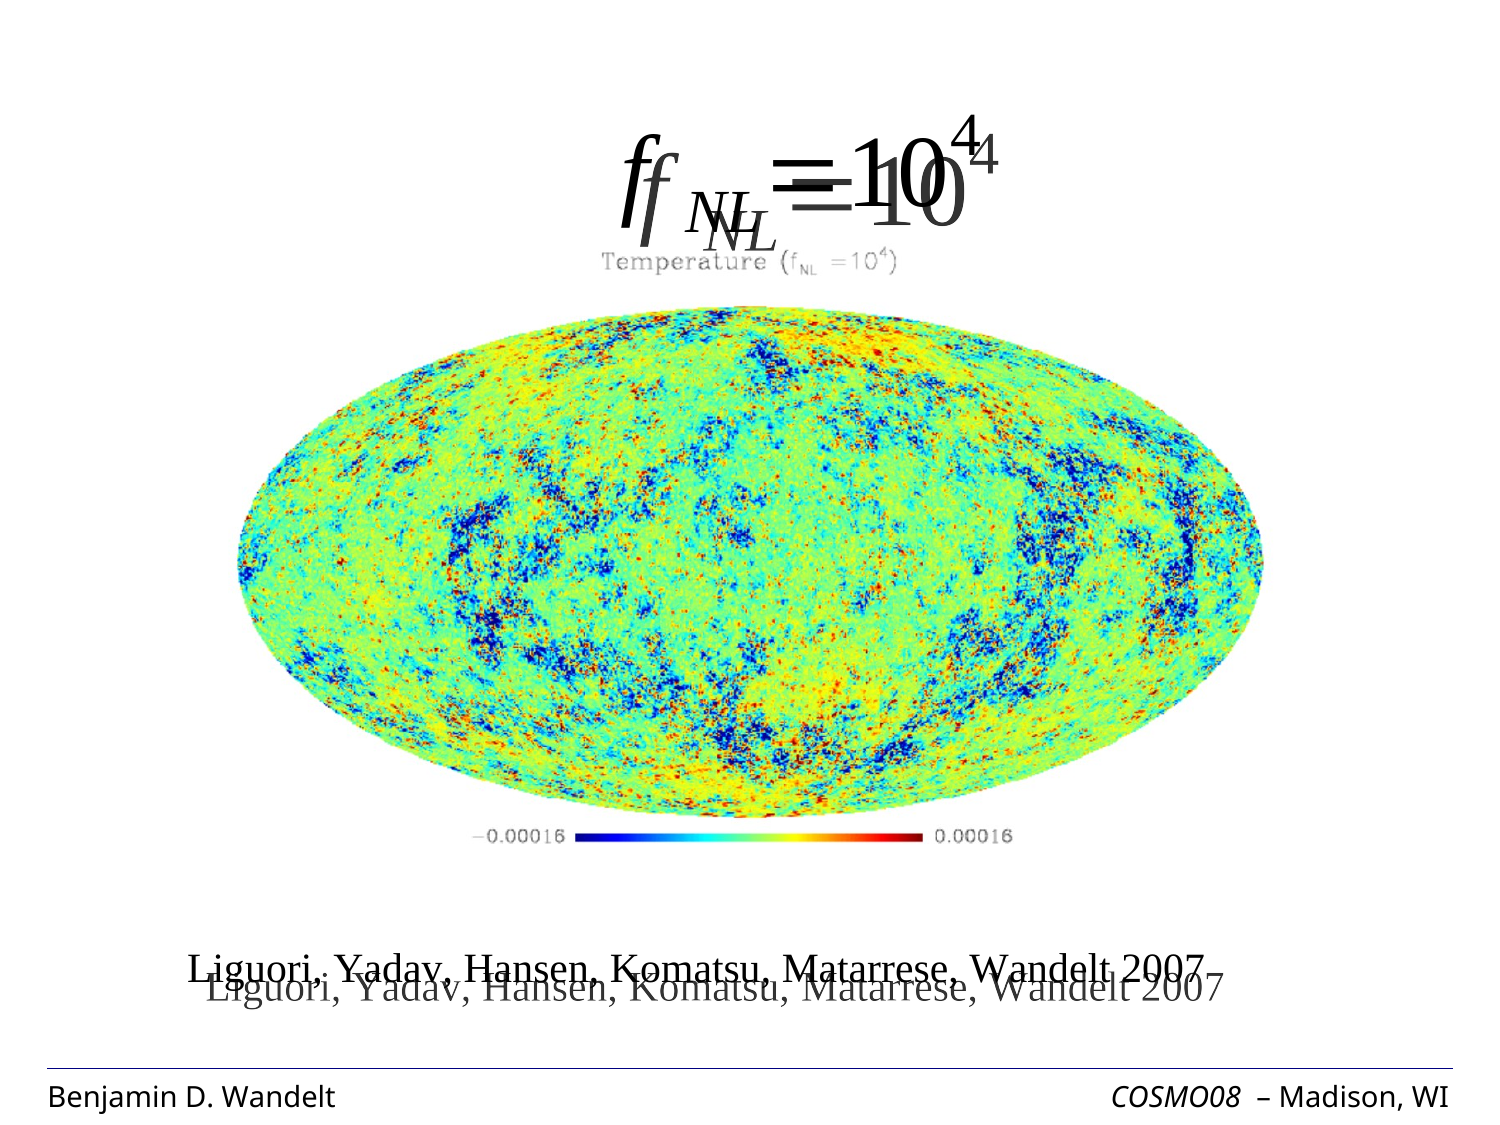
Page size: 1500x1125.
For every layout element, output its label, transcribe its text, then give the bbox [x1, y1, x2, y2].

picture [228, 236, 1274, 889]
text_box Liguori, Yadav, Hansen, Komatsu, Matarrese, Wandelt 2007 [172, 937, 1370, 1000]
chart [575, 104, 1008, 247]
